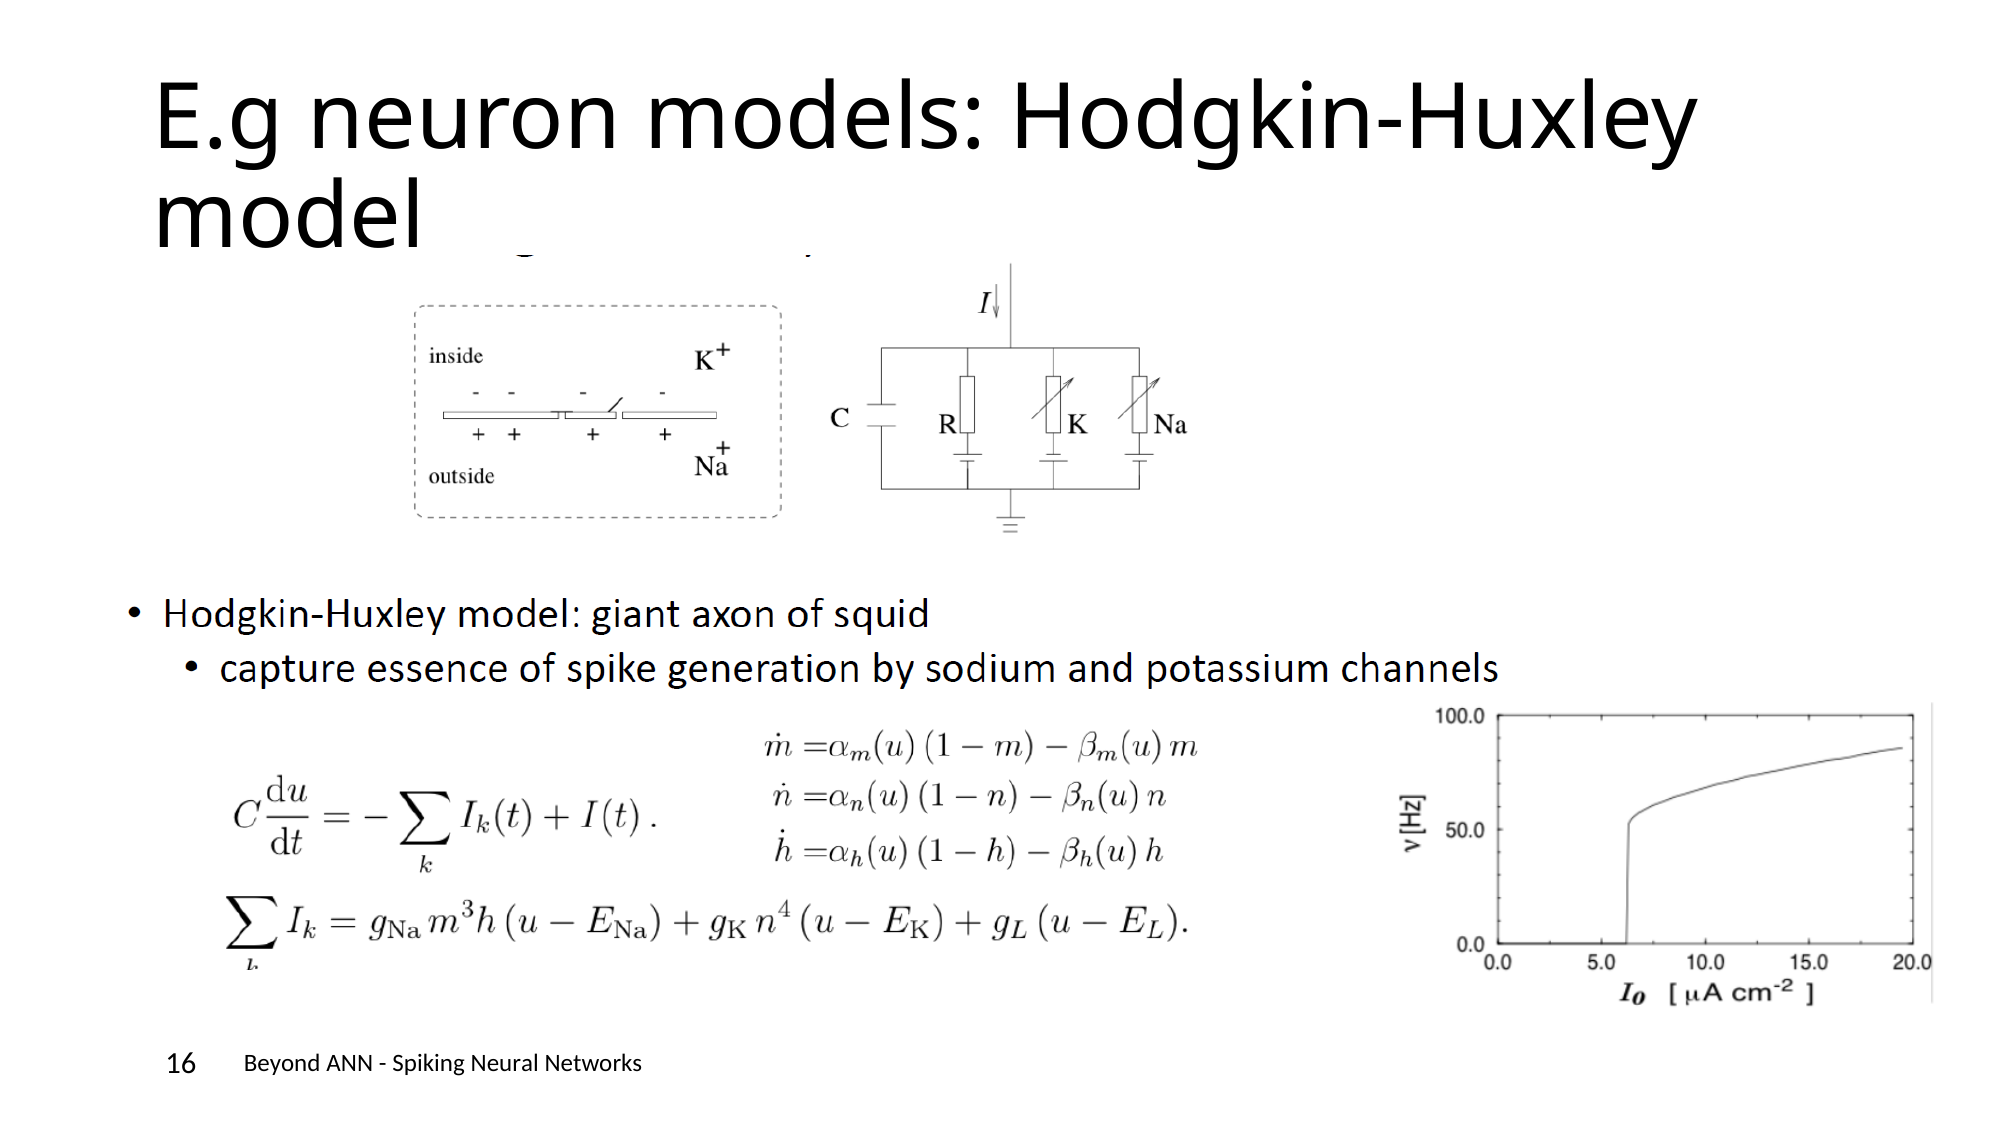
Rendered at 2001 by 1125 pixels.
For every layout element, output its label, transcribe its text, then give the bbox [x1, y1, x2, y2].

picture [99, 255, 1950, 1012]
title E.g neuron models: Hodgkin-Huxley model [137, 59, 1863, 278]
text_box [0, 999, 244, 1125]
text_box Beyond ANN - Spiking Neural Networks [243, 998, 1785, 1125]
